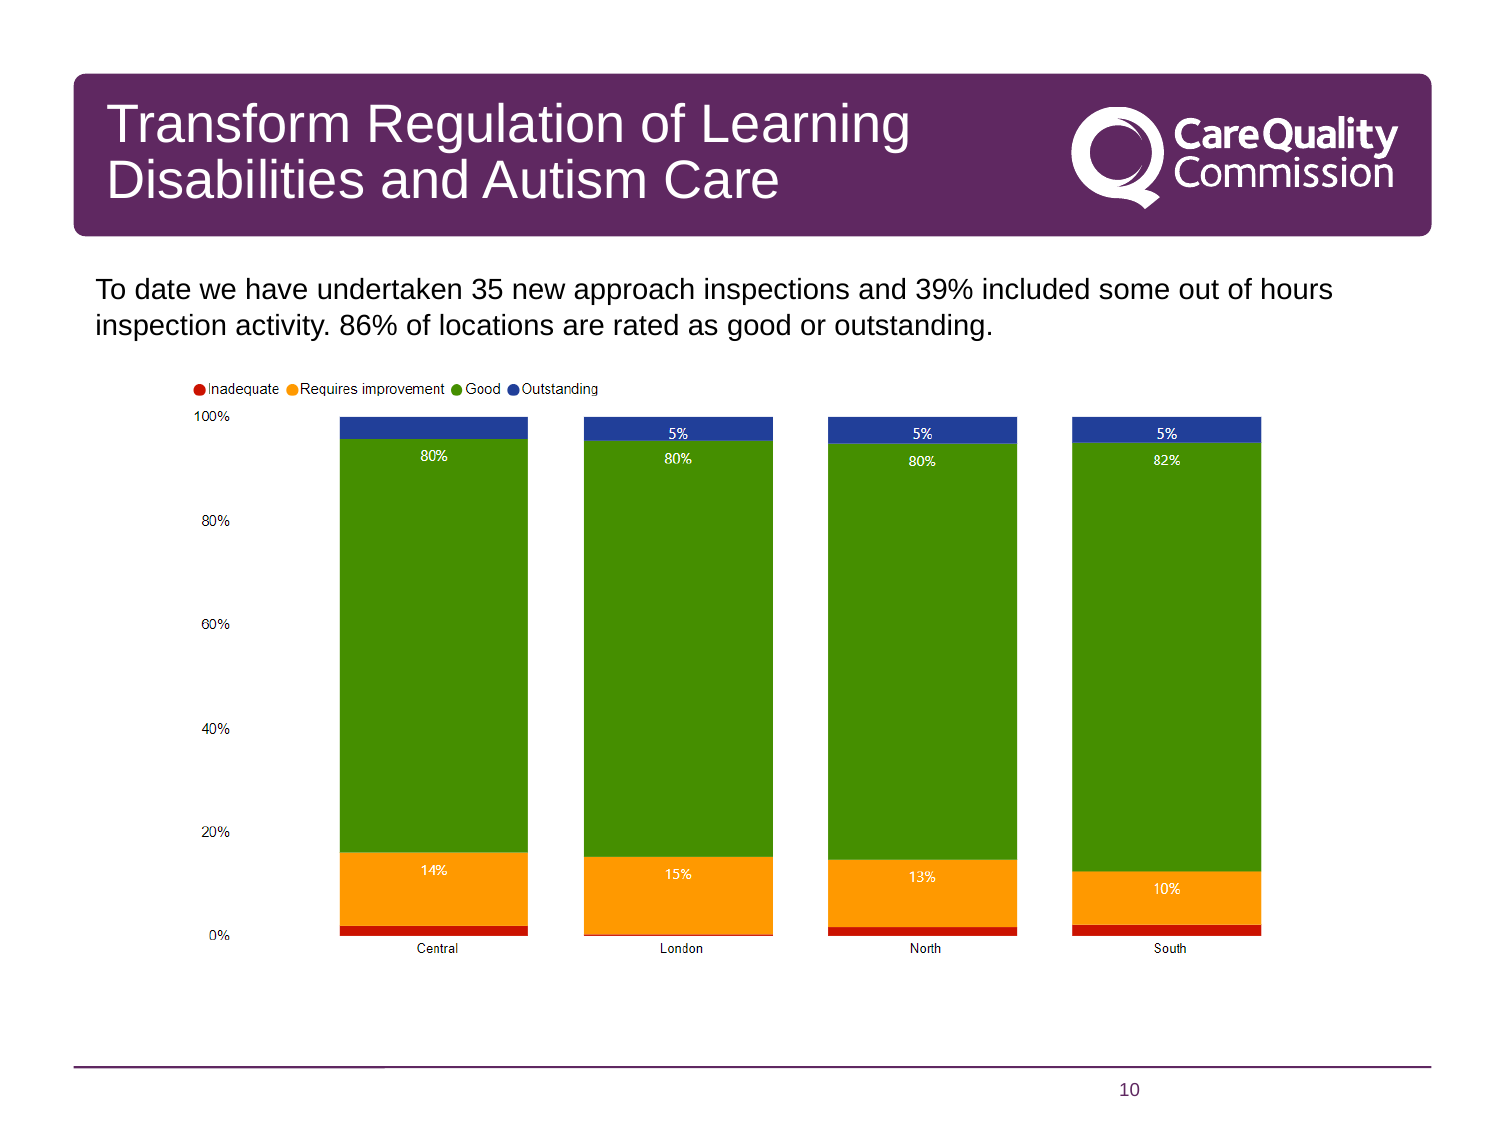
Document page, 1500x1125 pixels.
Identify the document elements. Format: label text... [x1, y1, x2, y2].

picture [187, 373, 1292, 962]
text_box 10 [1119, 1025, 1432, 1101]
title Transform Regulation of Learning Disabilities and Autism Care [106, 79, 1022, 229]
text_box To date we have undertaken 35 new approach inspections and 39% included some out of hours inspection activity. 86% of locations are rated as good or outstanding. [80, 263, 1384, 350]
